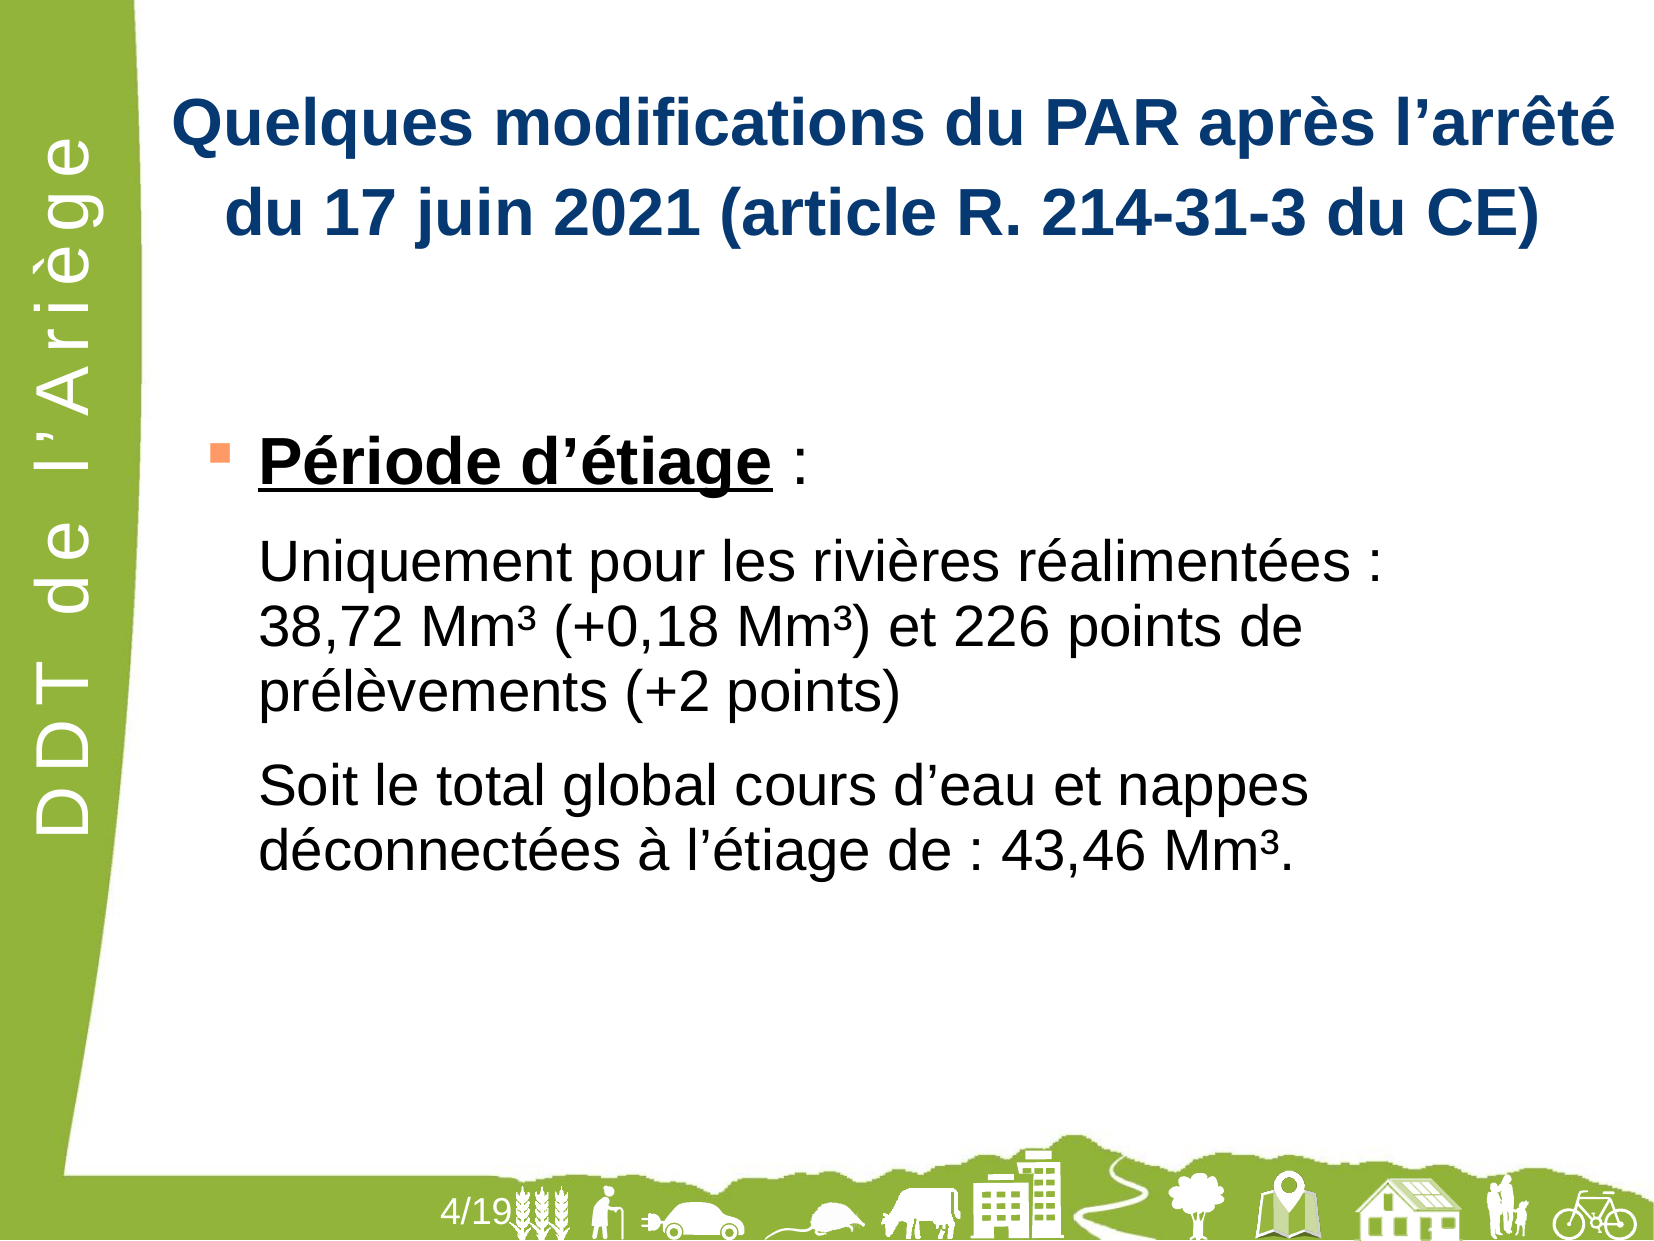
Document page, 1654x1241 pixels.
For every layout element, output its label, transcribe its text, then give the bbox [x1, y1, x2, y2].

picture [1608, 1214, 1617, 1223]
picture [1575, 1207, 1612, 1240]
picture [1608, 1212, 1633, 1237]
picture [0, 0, 1654, 1241]
picture [1579, 1200, 1607, 1217]
picture [678, 1233, 725, 1240]
list Période d’étiage : Uniquement pour les rivières réalimentées : 38,72 Mm³ (+0,18 Mm³) et 226 points de prélèvements (+2 points) Soit le total global cours d’eau et nappes déconnectées à l’étiage de : 43,46 Mm³. [187, 348, 1517, 1084]
picture [1556, 1212, 1582, 1237]
picture [1602, 1203, 1612, 1222]
picture [670, 1229, 678, 1236]
picture [726, 1229, 733, 1237]
title Quelques modifications du PAR après l’arrêté du 17 juin 2021 (article R. 214-31-3 du CE) [157, 29, 1633, 309]
